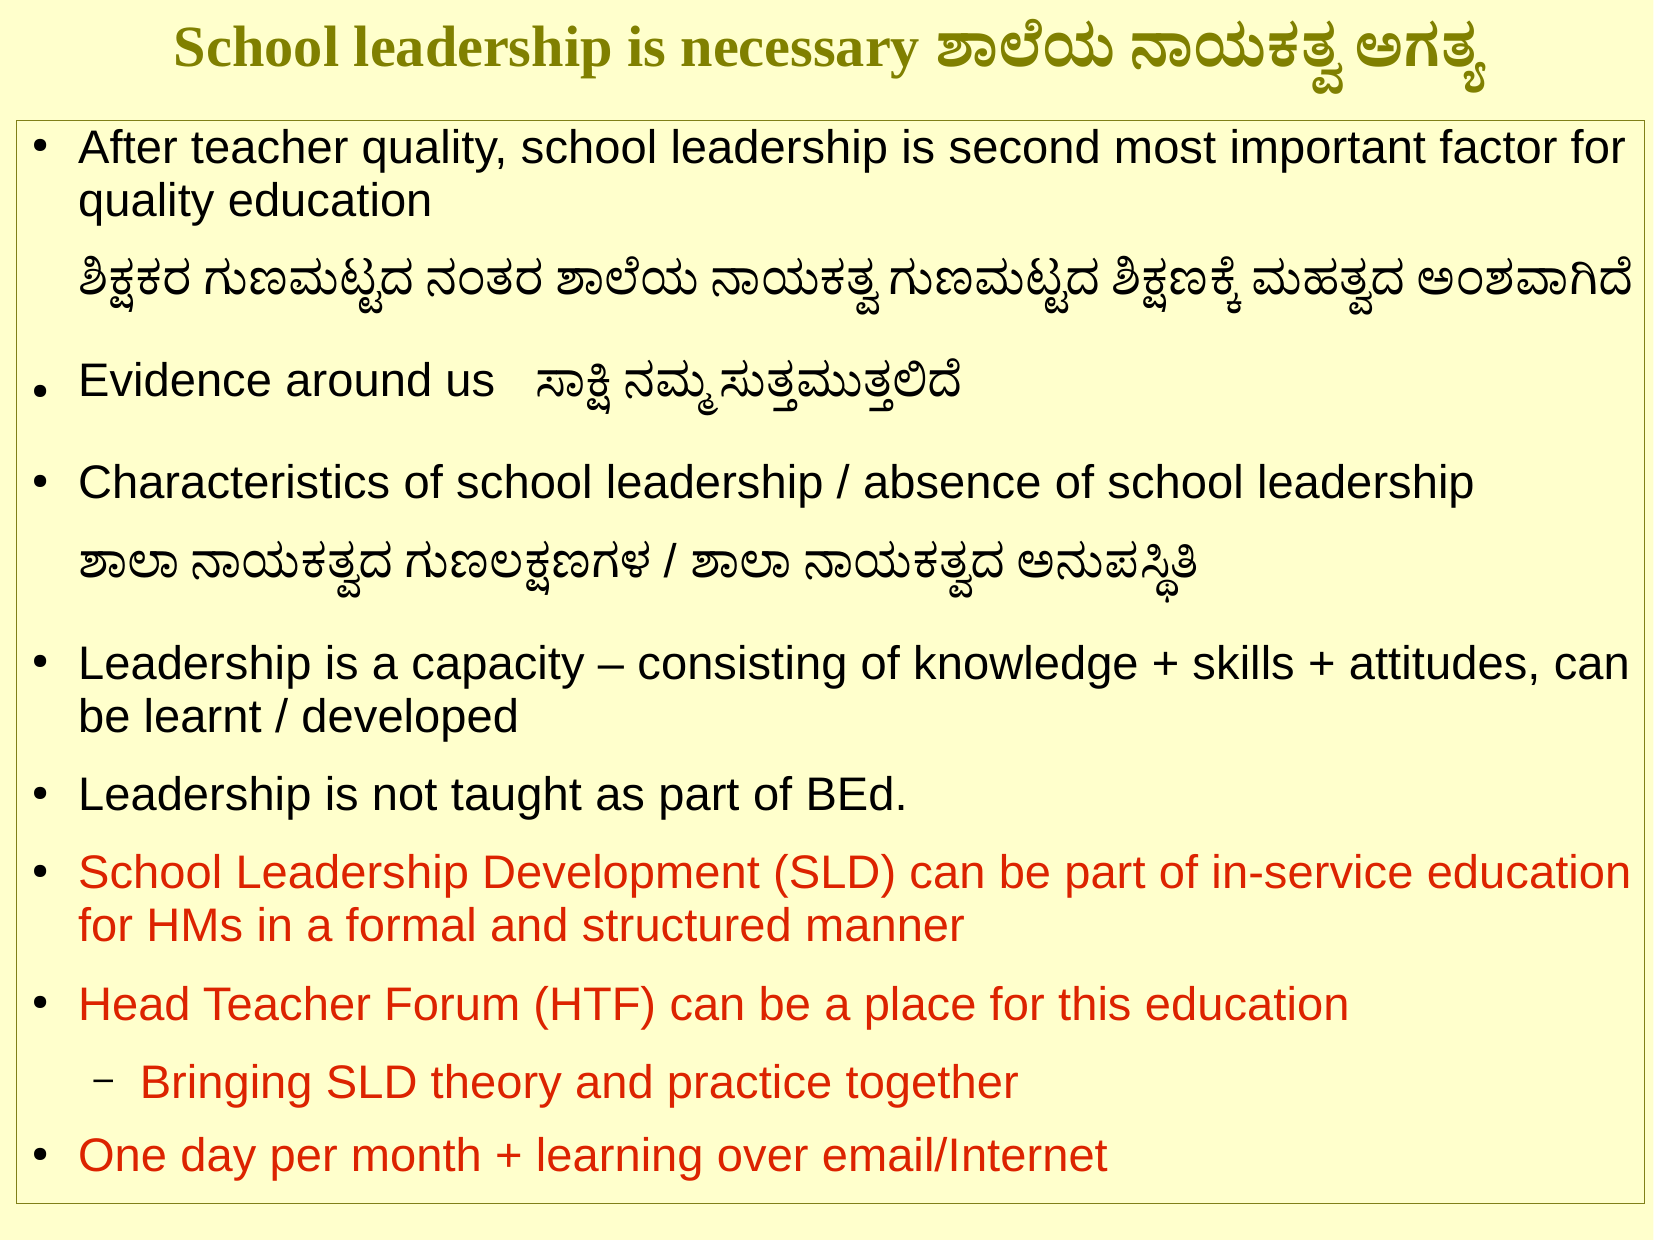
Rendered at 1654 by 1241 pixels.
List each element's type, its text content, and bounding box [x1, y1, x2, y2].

title School leadership is necessary ಶಾಲೆಯ ನಾಯಕತ್ವ ಅಗತ್ಯ [82, 8, 1571, 113]
list After teacher quality, school leadership is second most important factor for quality education ಶಿಕ್ಷಕರ ಗುಣಮಟ್ಟದ ನಂತರ ಶಾಲೆಯ ನಾಯಕತ್ವ ಗುಣಮಟ್ಟದ ಶಿಕ್ಷಣಕ್ಕೆ ಮಹತ್ವದ ಅಂಶವಾಗಿದೆ Evidence around us ಸಾಕ್ಷಿ ನಮ್ಮ ಸುತ್ತಮುತ್ತಲಿದೆ Characteristics of school leadership / absence of school leadership ಶಾಲಾ ನಾಯಕತ್ವದ ಗುಣಲಕ್ಷಣಗಳ / ಶಾಲಾ ನಾಯಕತ್ವದ ಅನುಪಸ್ಥಿತಿ Leadership is a capacity – consisting of knowledge + skills + attitudes, can be learnt / developed Leadership is not taught as part of BEd. School Leadership Development (SLD) can be part of in-service education for HMs in a formal and structured manner Head Teacher Forum (HTF) can be a place for this education Bringing SLD theory and practice together One day per month + learning over email/Internet [16, 120, 1645, 1204]
